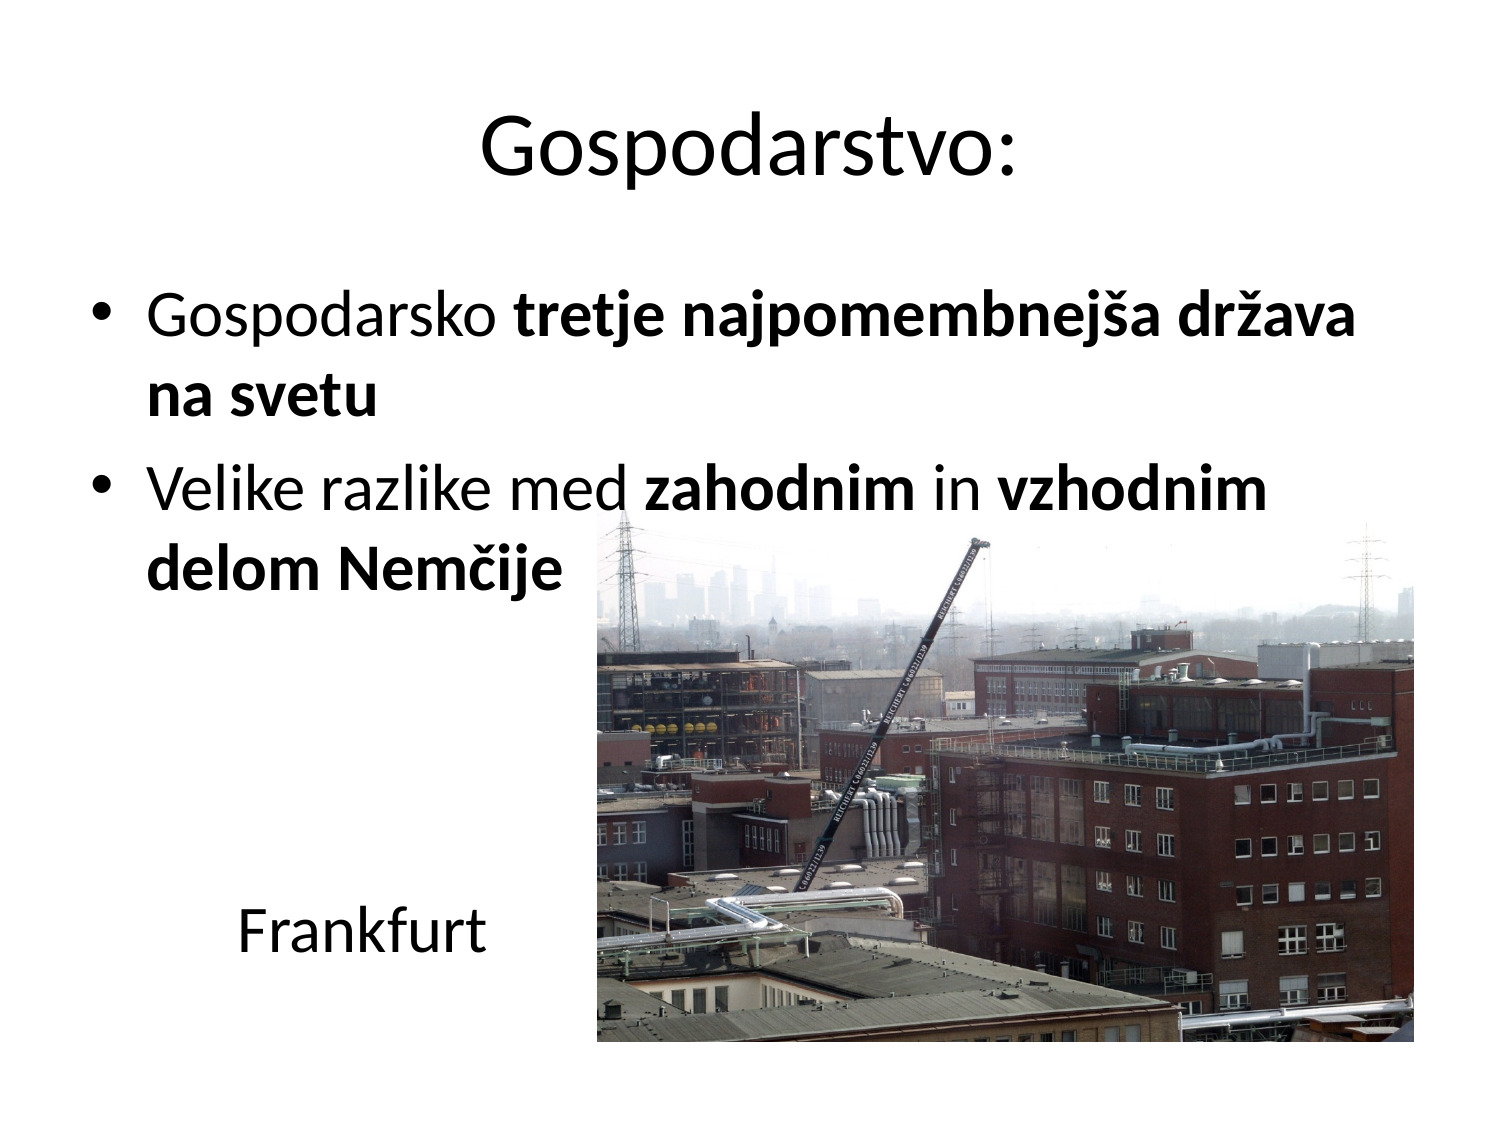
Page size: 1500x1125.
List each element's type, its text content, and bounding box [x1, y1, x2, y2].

text_box Frankfurt [222, 878, 551, 974]
picture [597, 1005, 1414, 1042]
list Gospodarsko tretje najpomembnejša država na svetu Velike razlike med zahodnim in vzhodnim delom Nemčije [75, 262, 1425, 1005]
title Gospodarstvo: [75, 45, 1425, 233]
